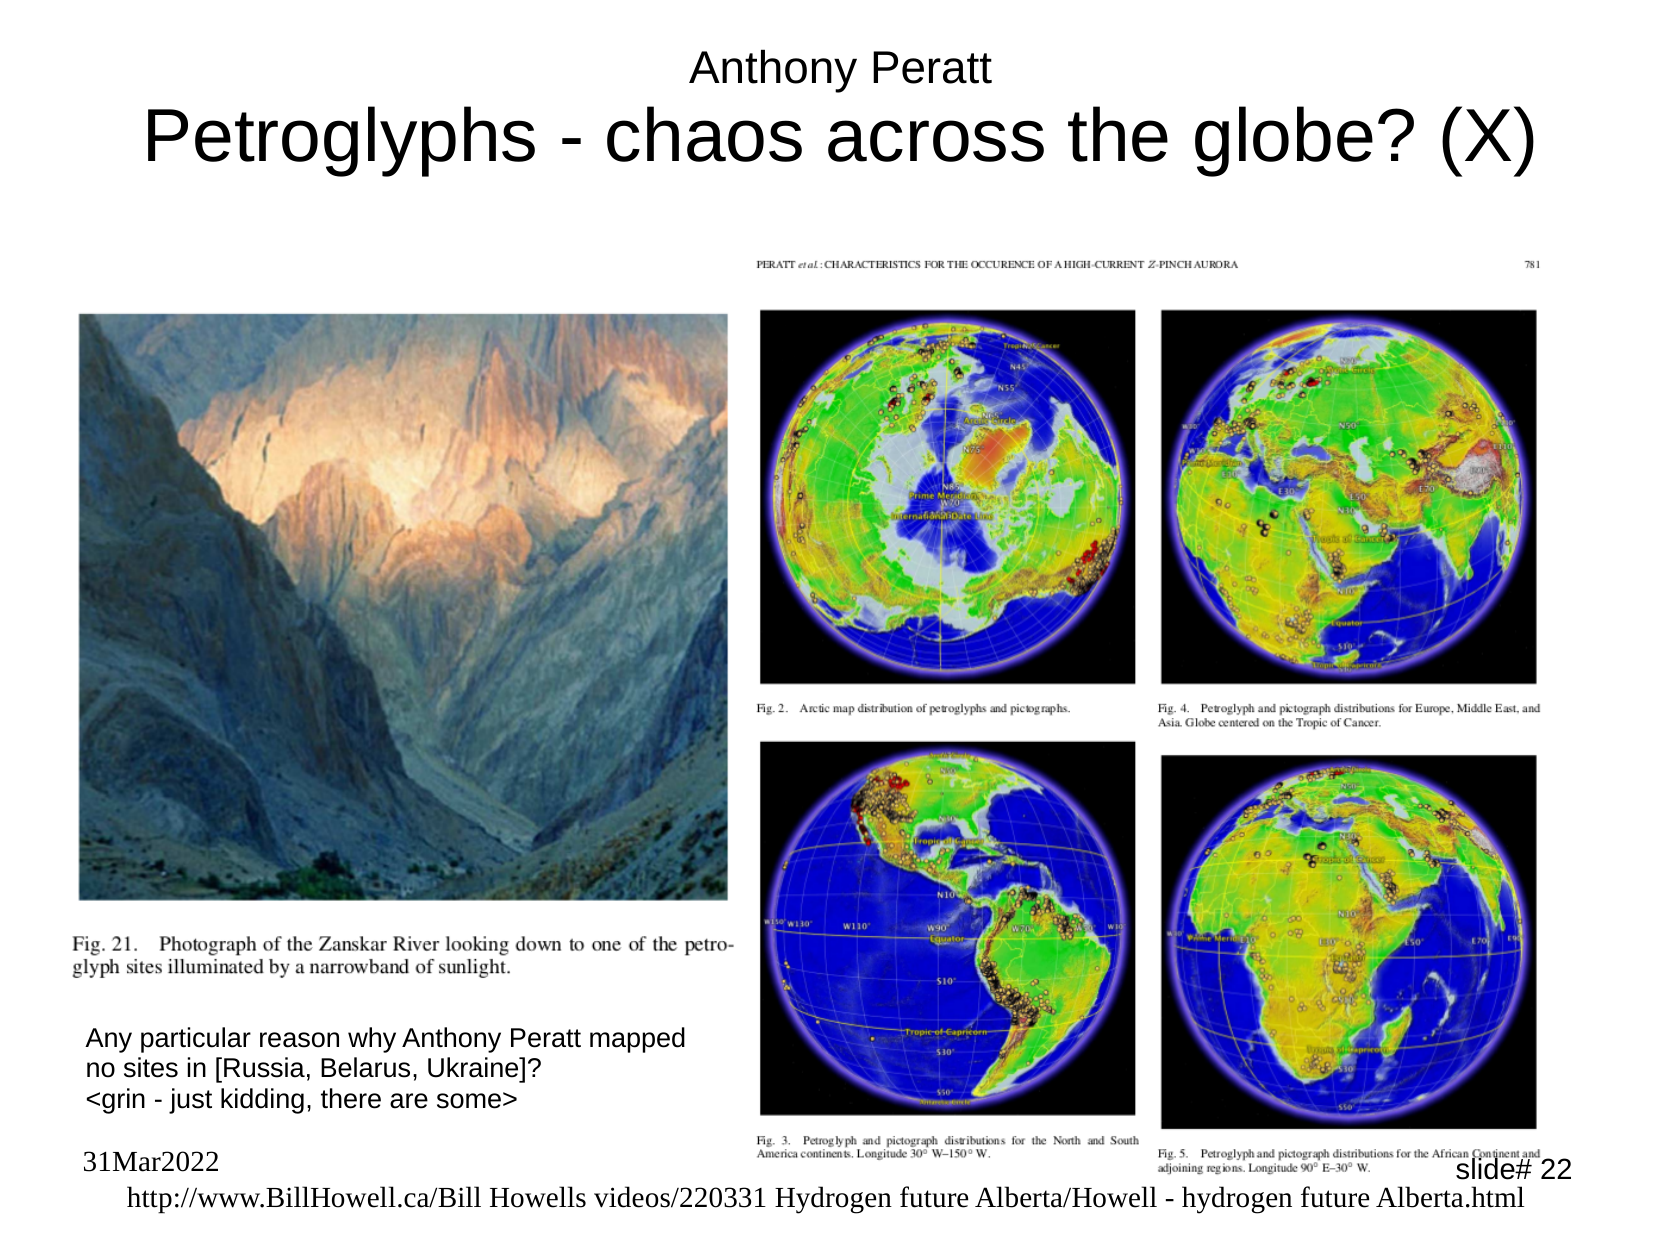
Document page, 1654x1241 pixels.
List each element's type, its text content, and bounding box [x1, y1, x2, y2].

title Anthony Peratt Petroglyphs - chaos across the globe? (X) [79, 11, 1568, 208]
picture [752, 255, 1545, 1179]
picture [70, 307, 742, 984]
text_box Any particular reason why Anthony Peratt mapped no sites in [Russia, Belarus, Ukraine]? <grin - just kidding, there are some> [70, 1015, 721, 1122]
text_box slide# 22 [1440, 1145, 1595, 1193]
